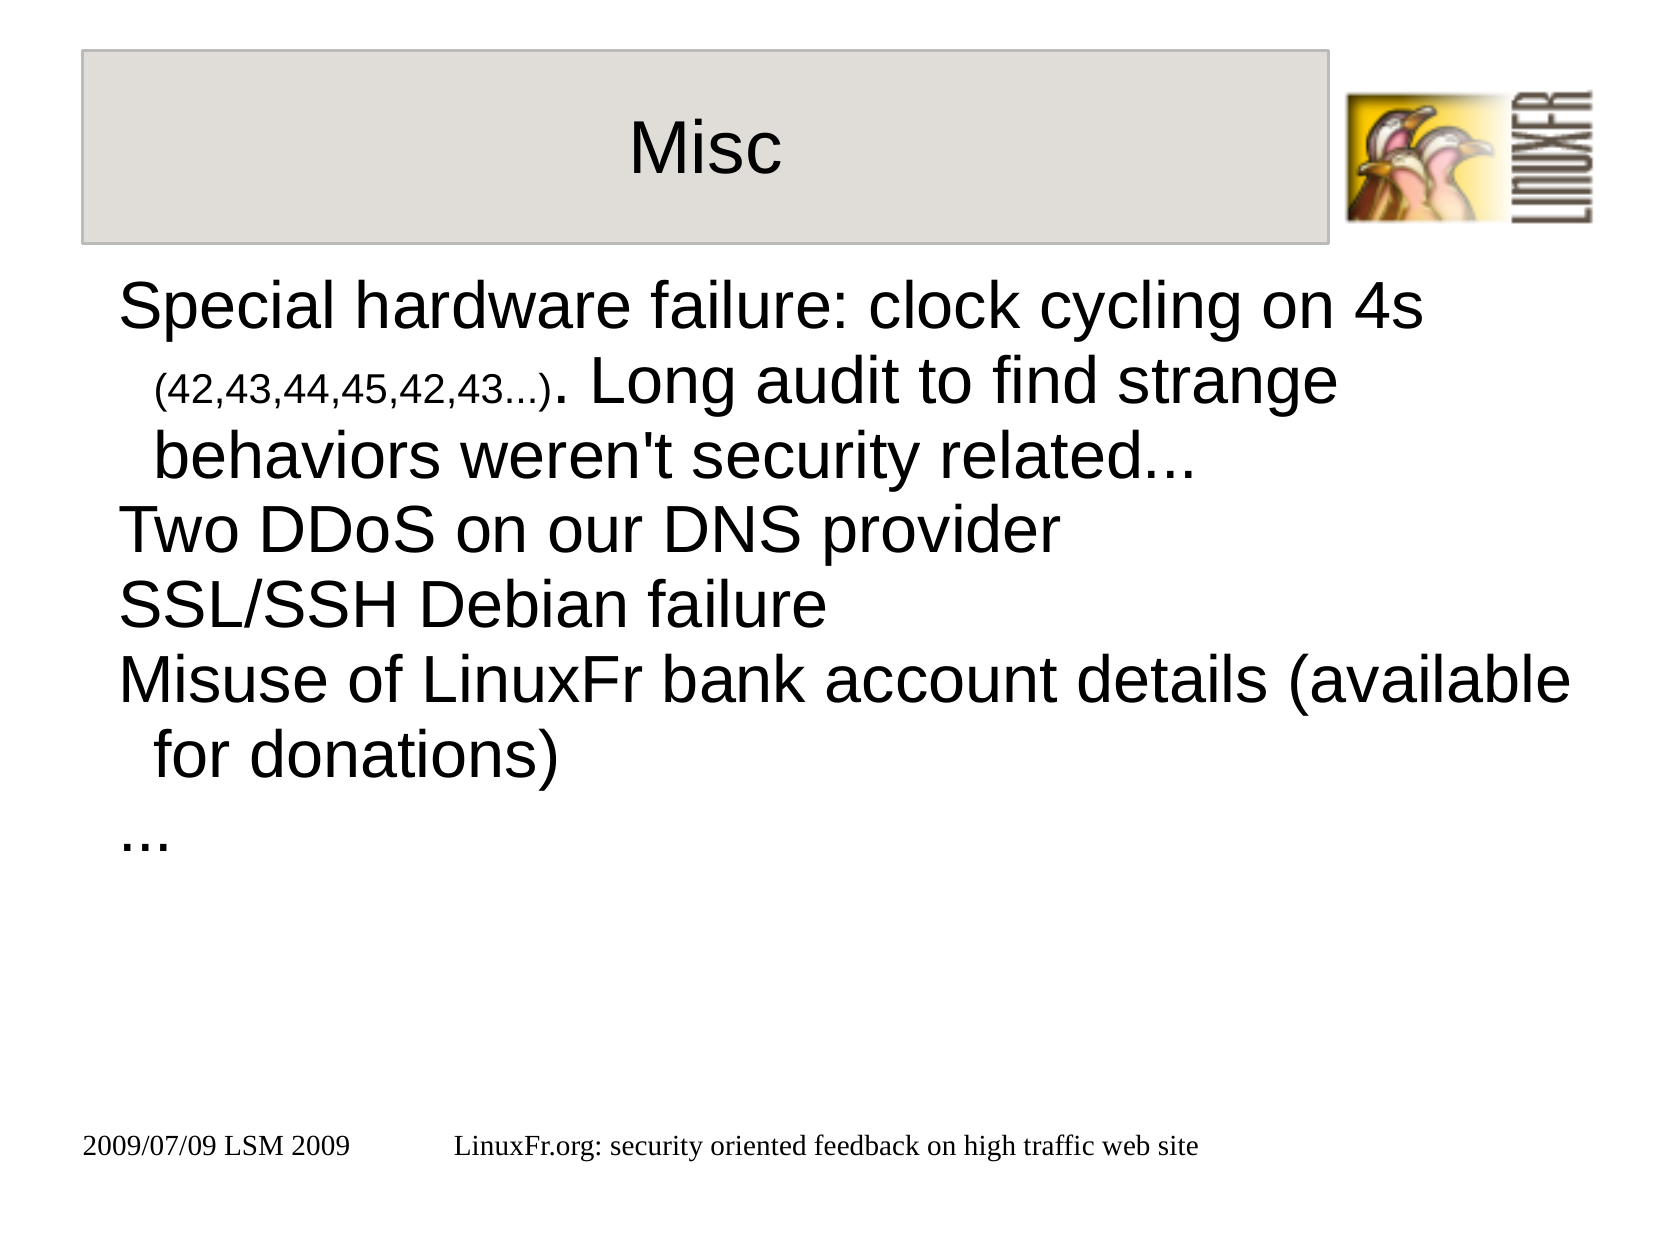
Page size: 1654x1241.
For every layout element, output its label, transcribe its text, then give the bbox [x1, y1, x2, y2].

subtitle Special hardware failure: clock cycling on 4s (42,43,44,45,42,43...). Long audit to find strange behaviors weren't security related... Two DDoS on our DNS provider SSL/SSH Debian failure Misuse of LinuxFr bank account details (available for donations) ... [82, 268, 1625, 1138]
picture [1341, 88, 1601, 229]
title Misc [82, 50, 1329, 244]
